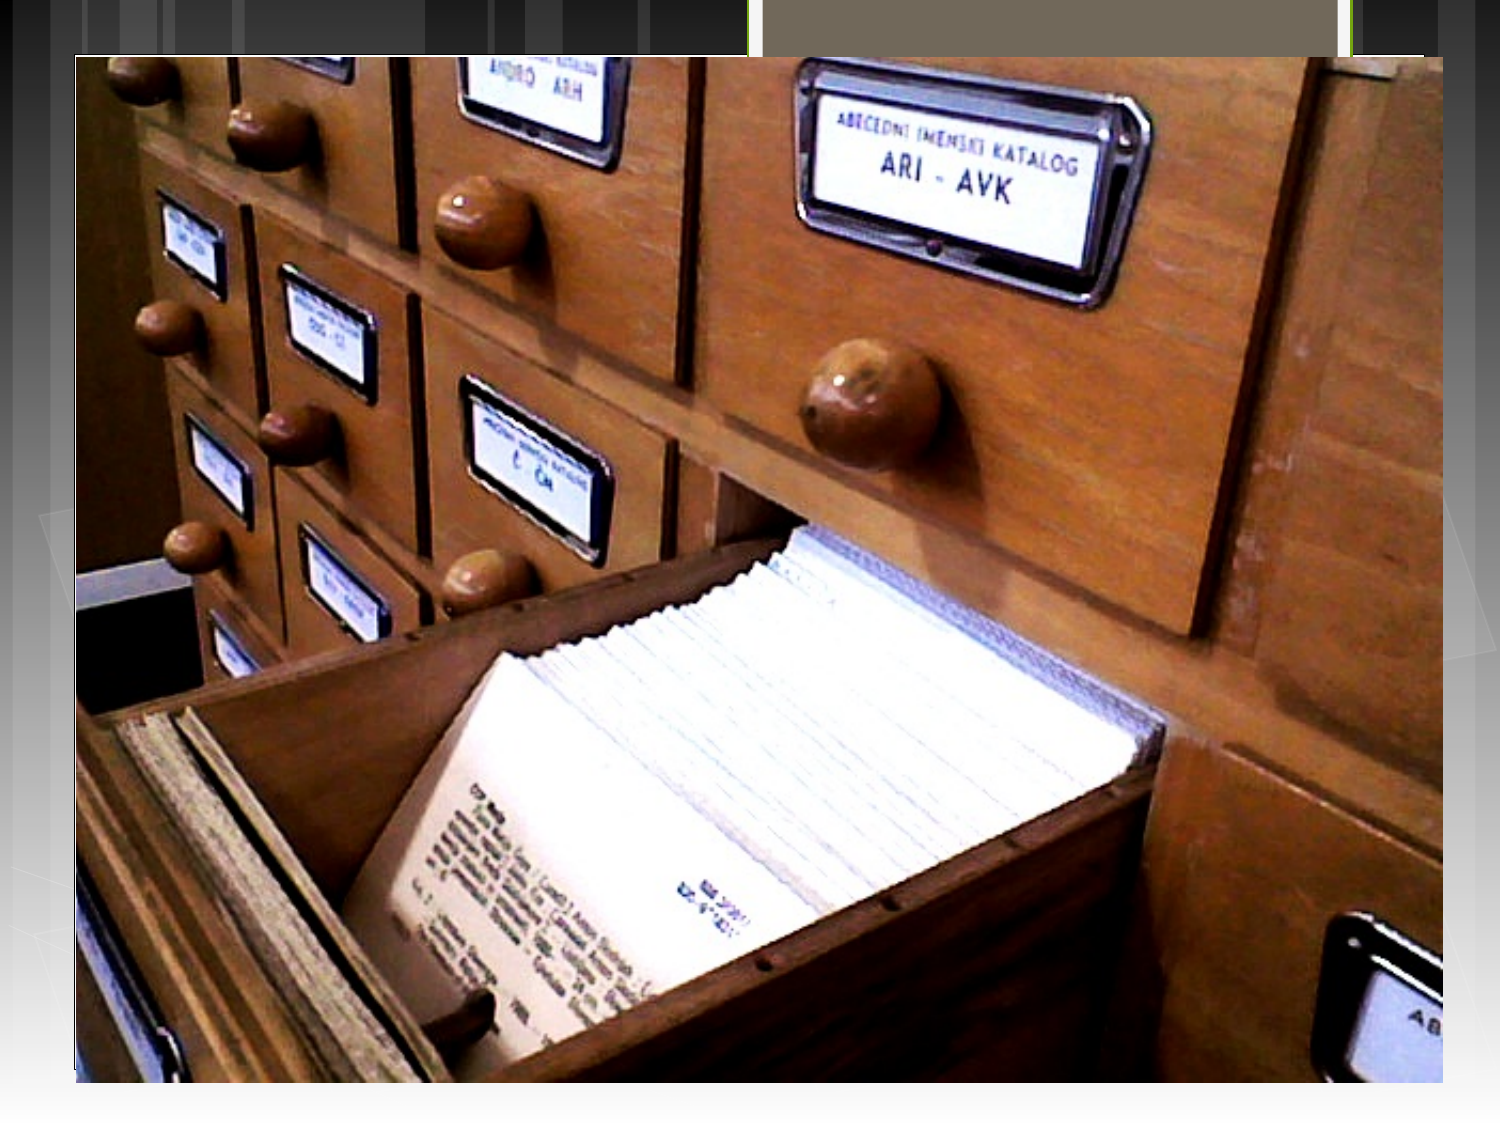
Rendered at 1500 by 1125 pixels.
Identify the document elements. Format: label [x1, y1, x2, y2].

picture [76, 57, 1443, 1083]
